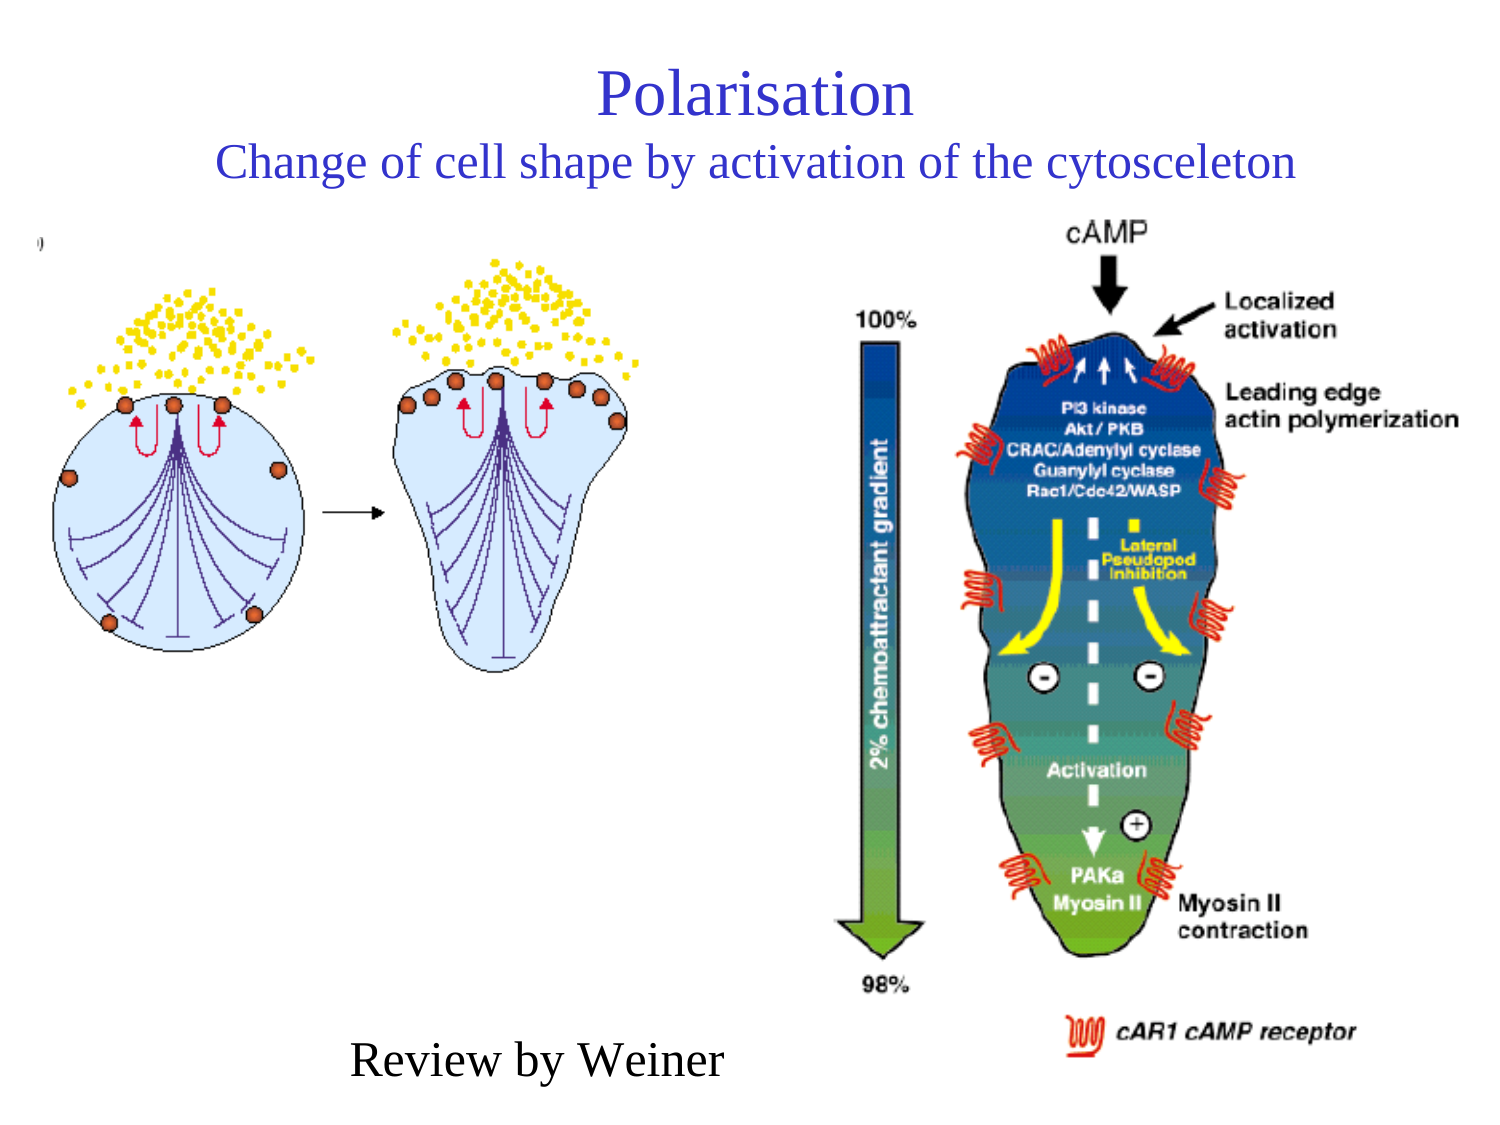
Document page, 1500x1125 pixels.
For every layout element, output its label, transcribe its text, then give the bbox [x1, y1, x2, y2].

text_box Review by Weiner [334, 1019, 740, 1095]
picture [37, 237, 651, 676]
title Polarisation Change of cell shape by activation of the cytosceleton [62, 24, 1450, 213]
picture [809, 199, 1476, 1075]
